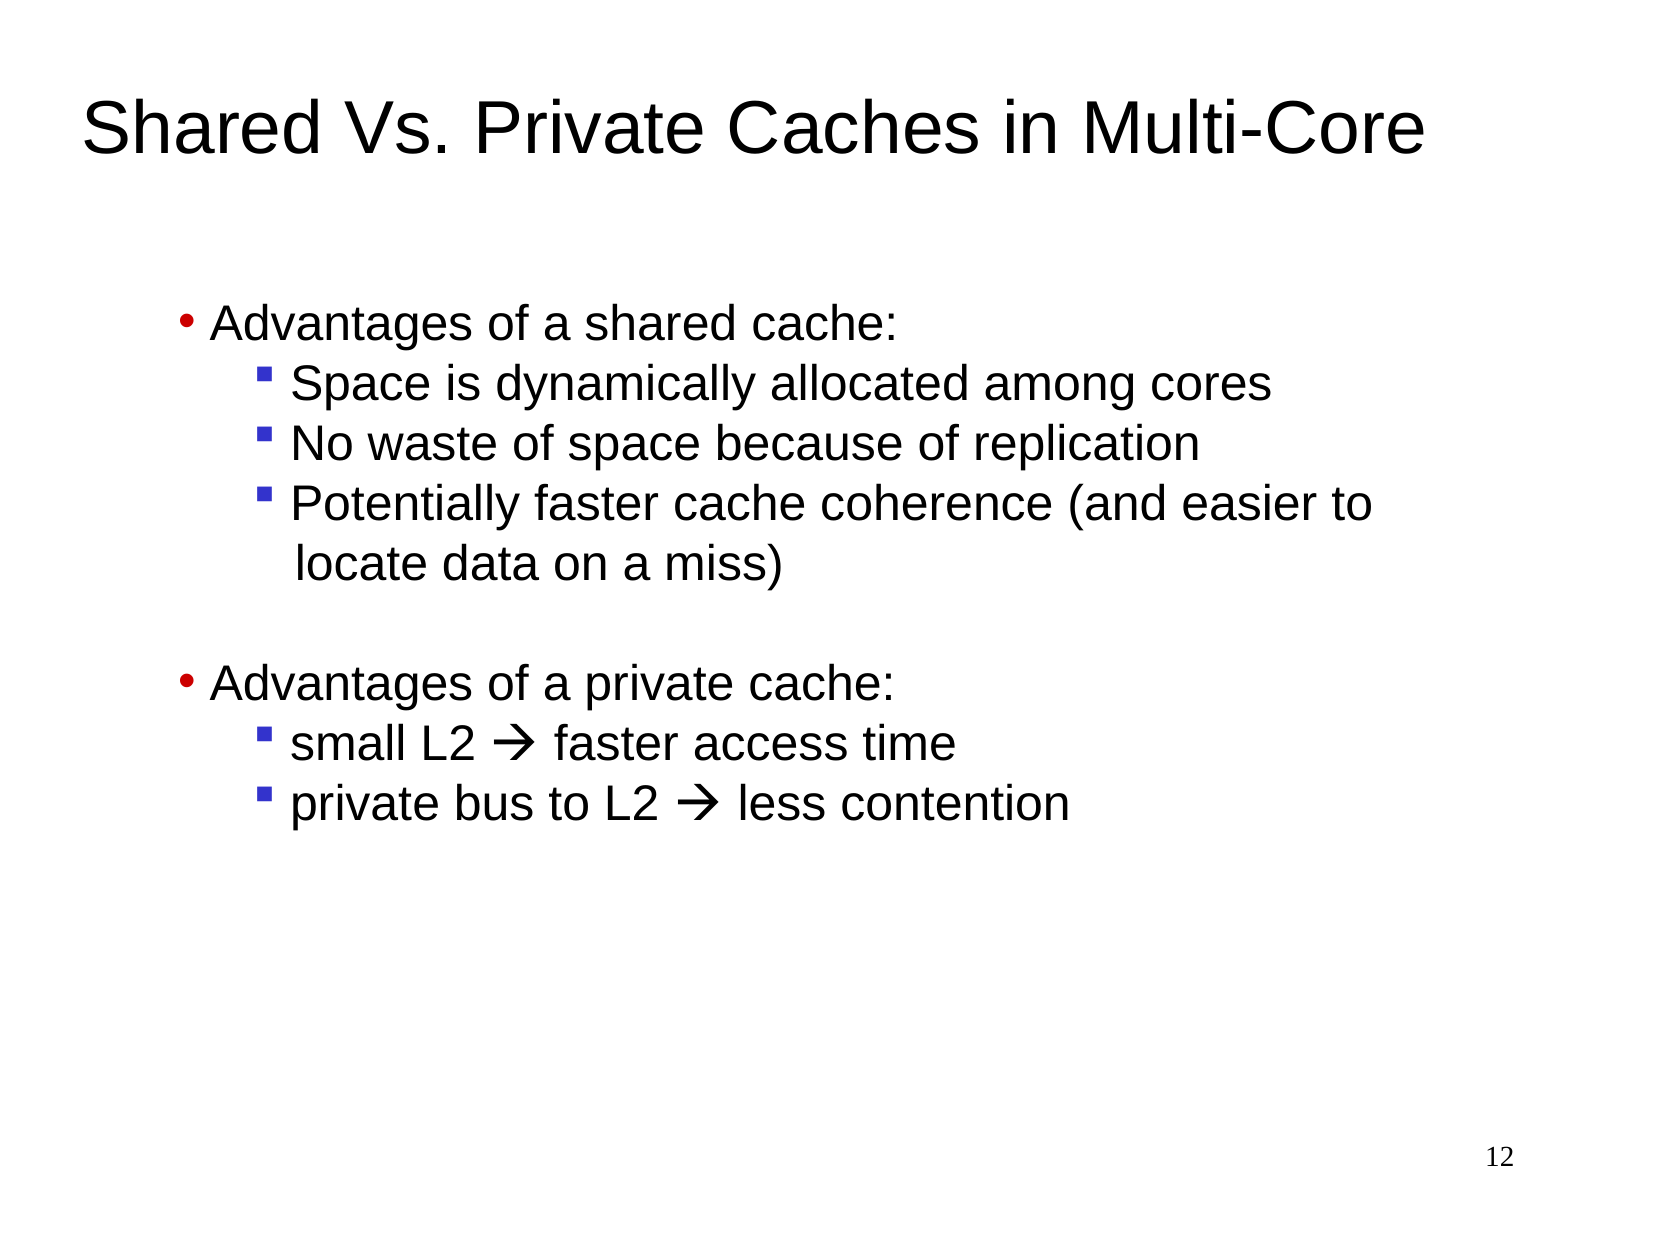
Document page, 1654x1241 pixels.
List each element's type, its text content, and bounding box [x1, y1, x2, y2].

text_box <number> [1185, 1129, 1530, 1213]
text_box Advantages of a shared cache: Space is dynamically allocated among cores No waste of space because of replication Potentially faster cache coherence (and easier to locate data on a miss) Advantages of a private cache: small L2  faster access time private bus to L2  less contention [163, 282, 1389, 839]
text_box Shared Vs. Private Caches in Multi-Core [66, 71, 1444, 177]
